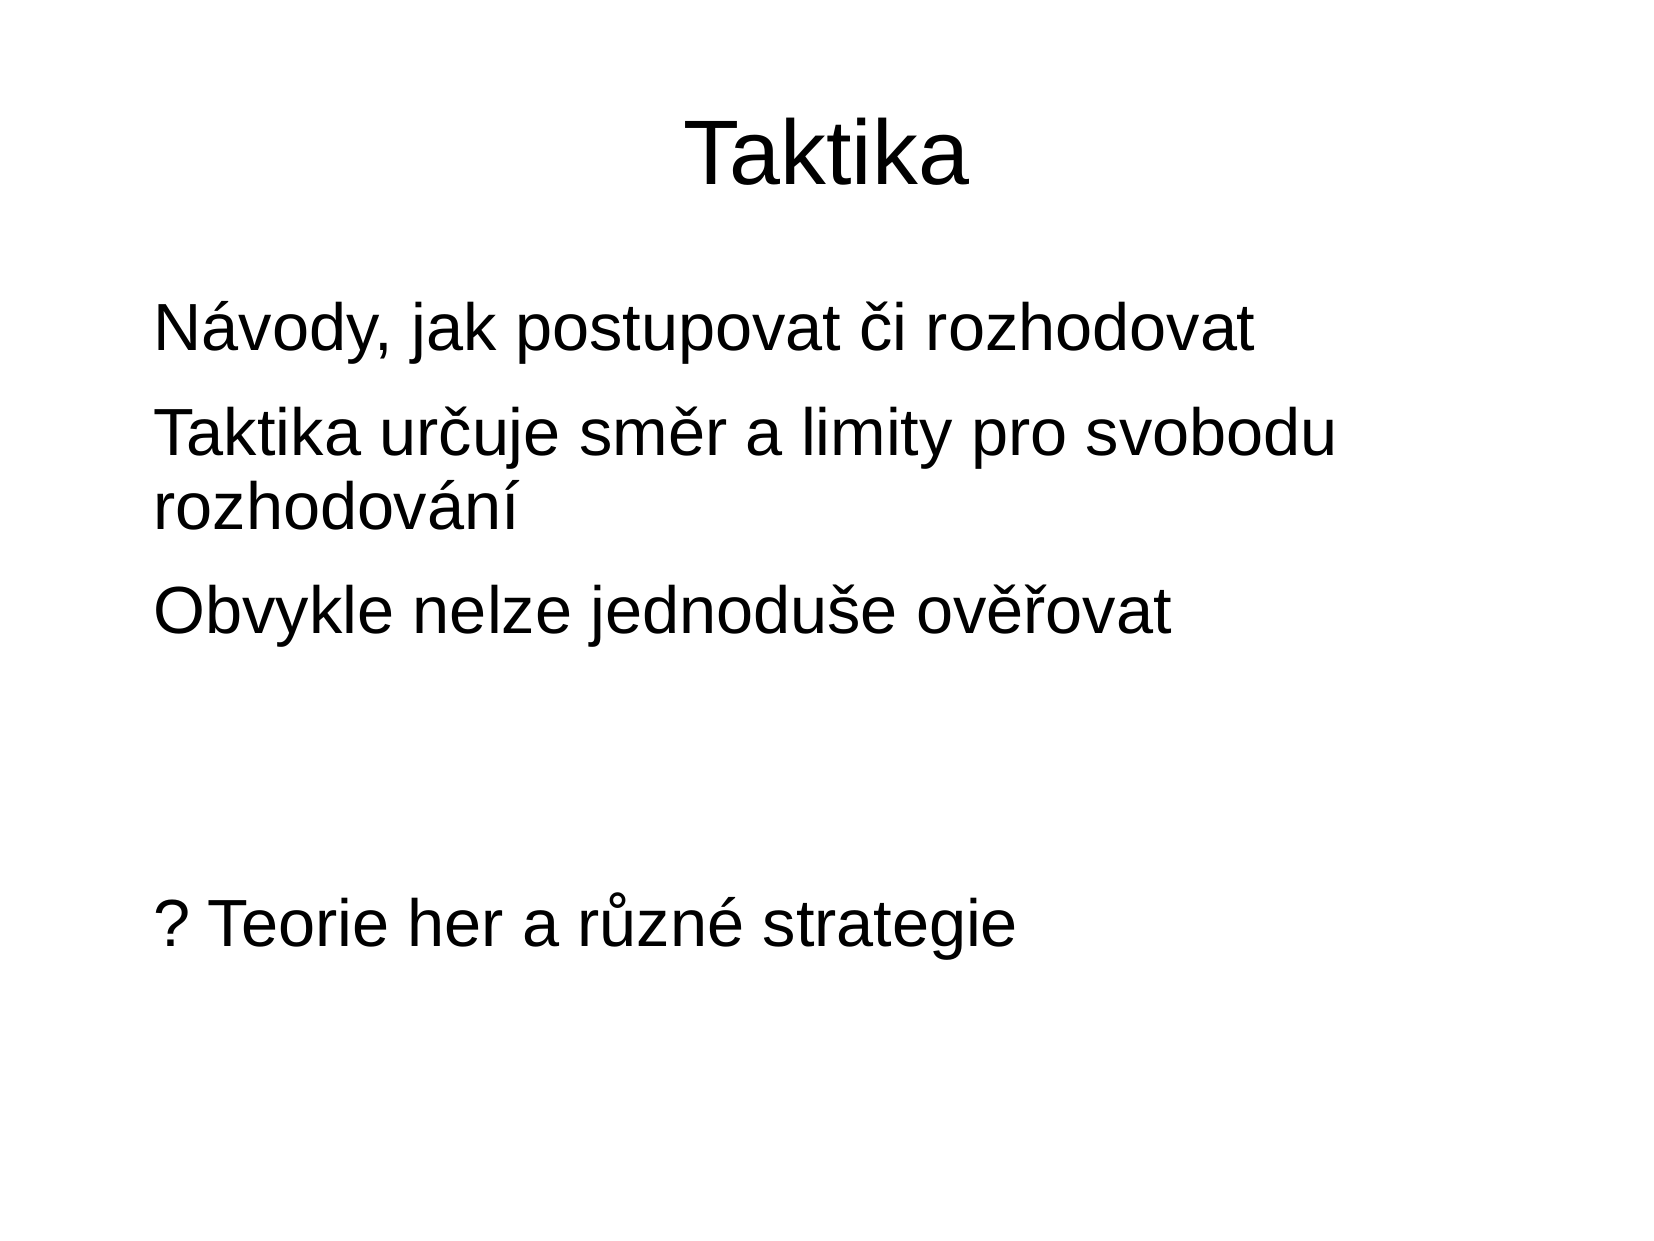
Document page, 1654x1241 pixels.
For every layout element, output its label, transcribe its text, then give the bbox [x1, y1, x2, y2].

list Návody, jak postupovat či rozhodovat Taktika určuje směr a limity pro svobodu rozhodování Obvykle nelze jednoduše ověřovat ? Teorie her a různé strategie [82, 290, 1571, 1010]
title Taktika [82, 49, 1571, 257]
